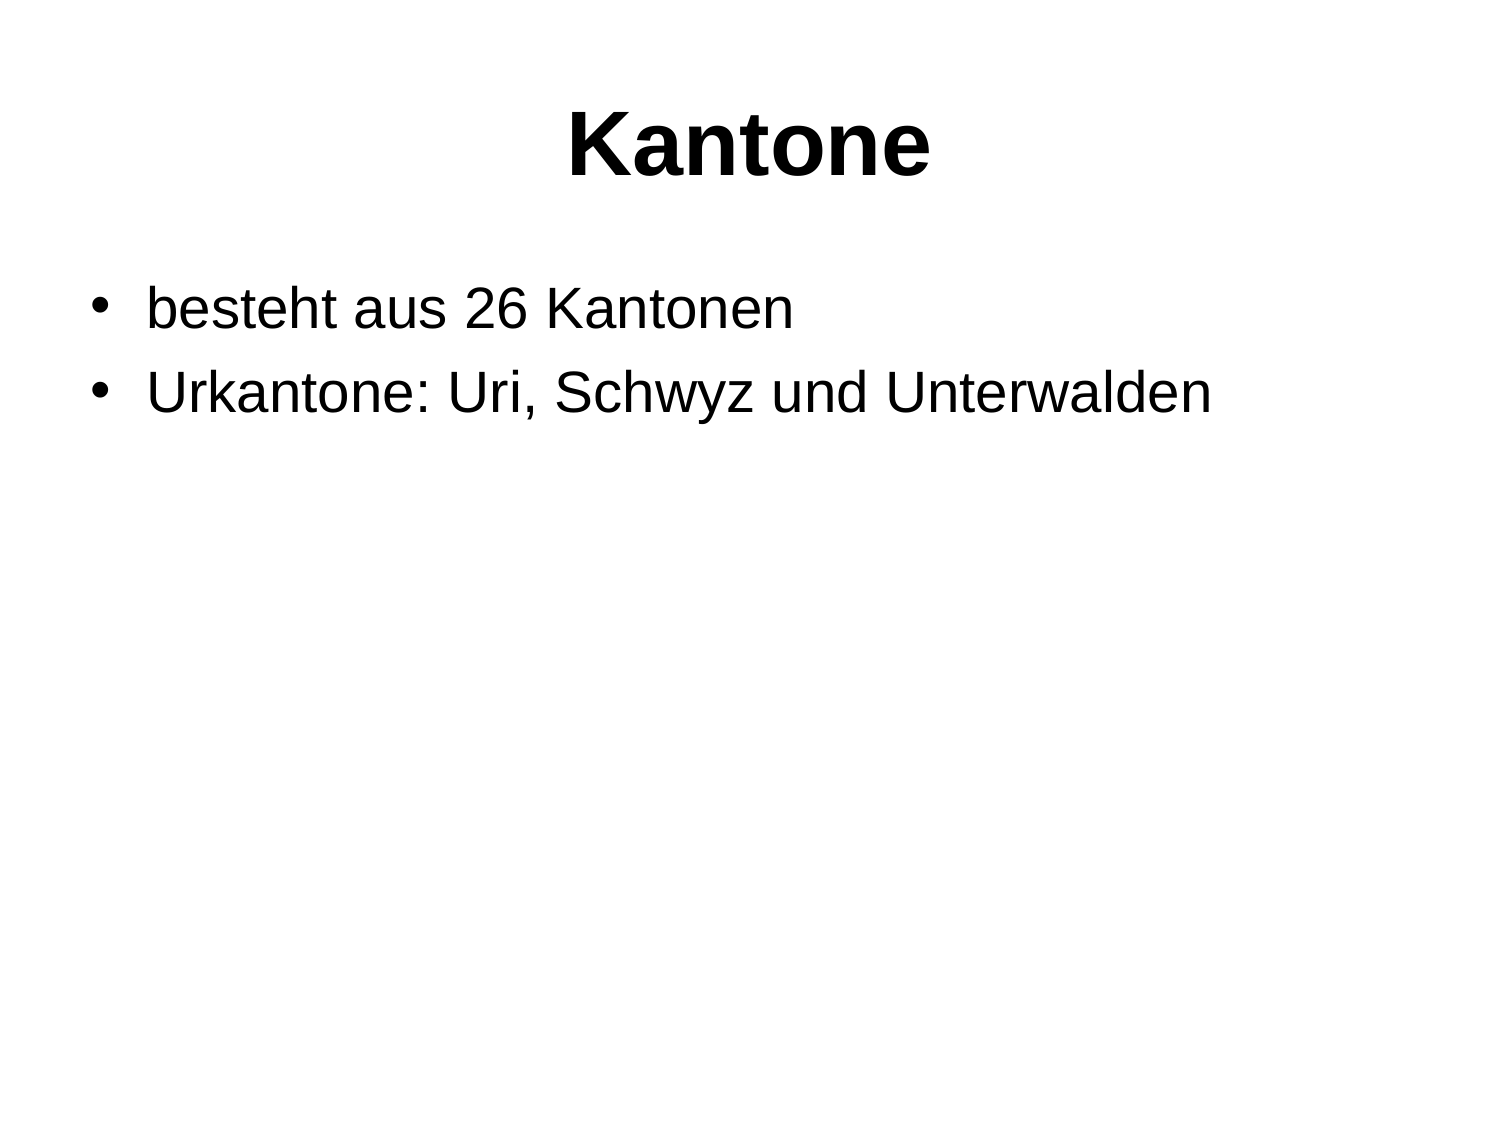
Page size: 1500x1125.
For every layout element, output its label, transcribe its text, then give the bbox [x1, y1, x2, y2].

list besteht aus 26 Kantonen Urkantone: Uri, Schwyz und Unterwalden [75, 262, 1426, 1006]
title Kantone [75, 45, 1426, 233]
